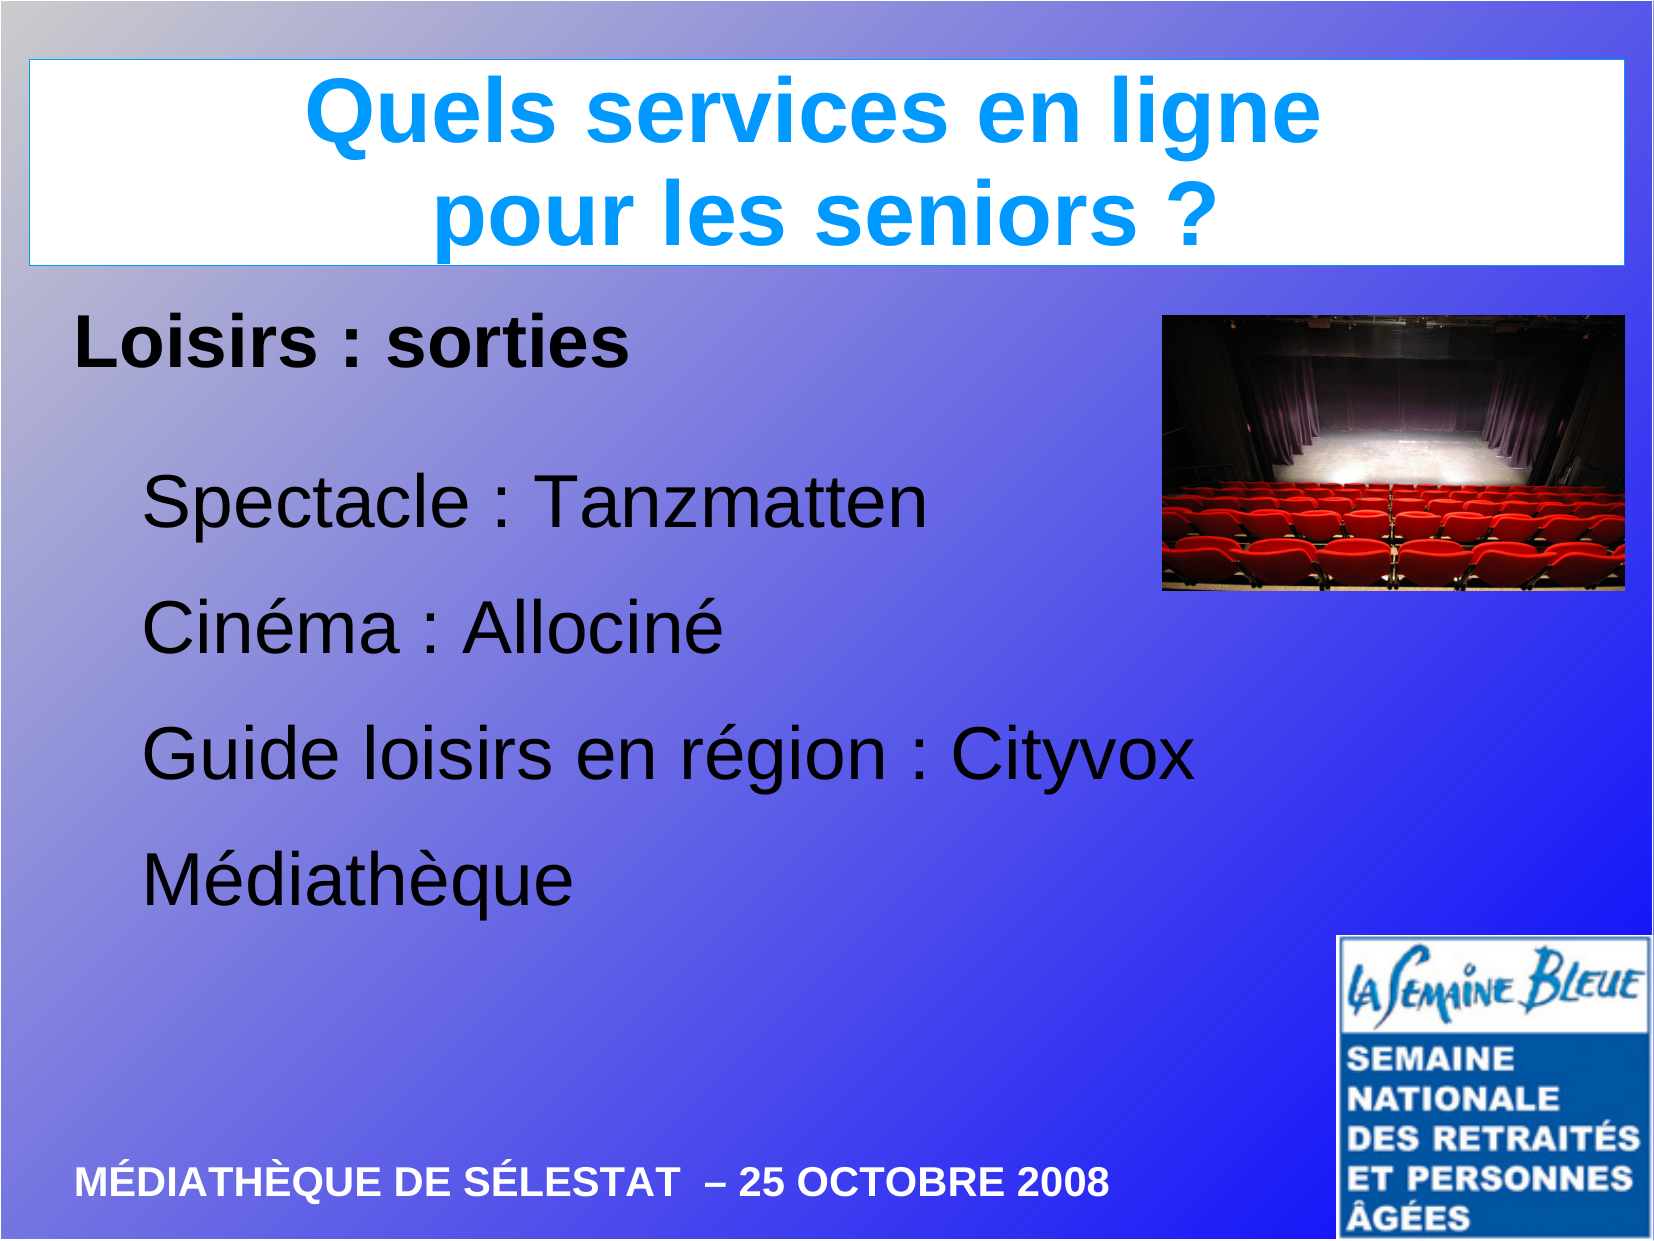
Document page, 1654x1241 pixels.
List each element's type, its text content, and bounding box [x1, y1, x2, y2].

picture [1162, 315, 1625, 591]
text_box Loisirs : sorties [59, 292, 975, 392]
text_box MÉDIATHÈQUE DE SÉLESTAT – 25 OCTOBRE 2008 [59, 1151, 1329, 1214]
subtitle Spectacle : Tanzmatten Cinéma : Allociné Guide loisirs en région : Cityvox Médiathèque [118, 413, 1571, 927]
text_box Quels services en ligne pour les seniors ? [29, 59, 1625, 266]
text_box [0, 0, 1654, 1241]
picture [1336, 935, 1654, 1241]
